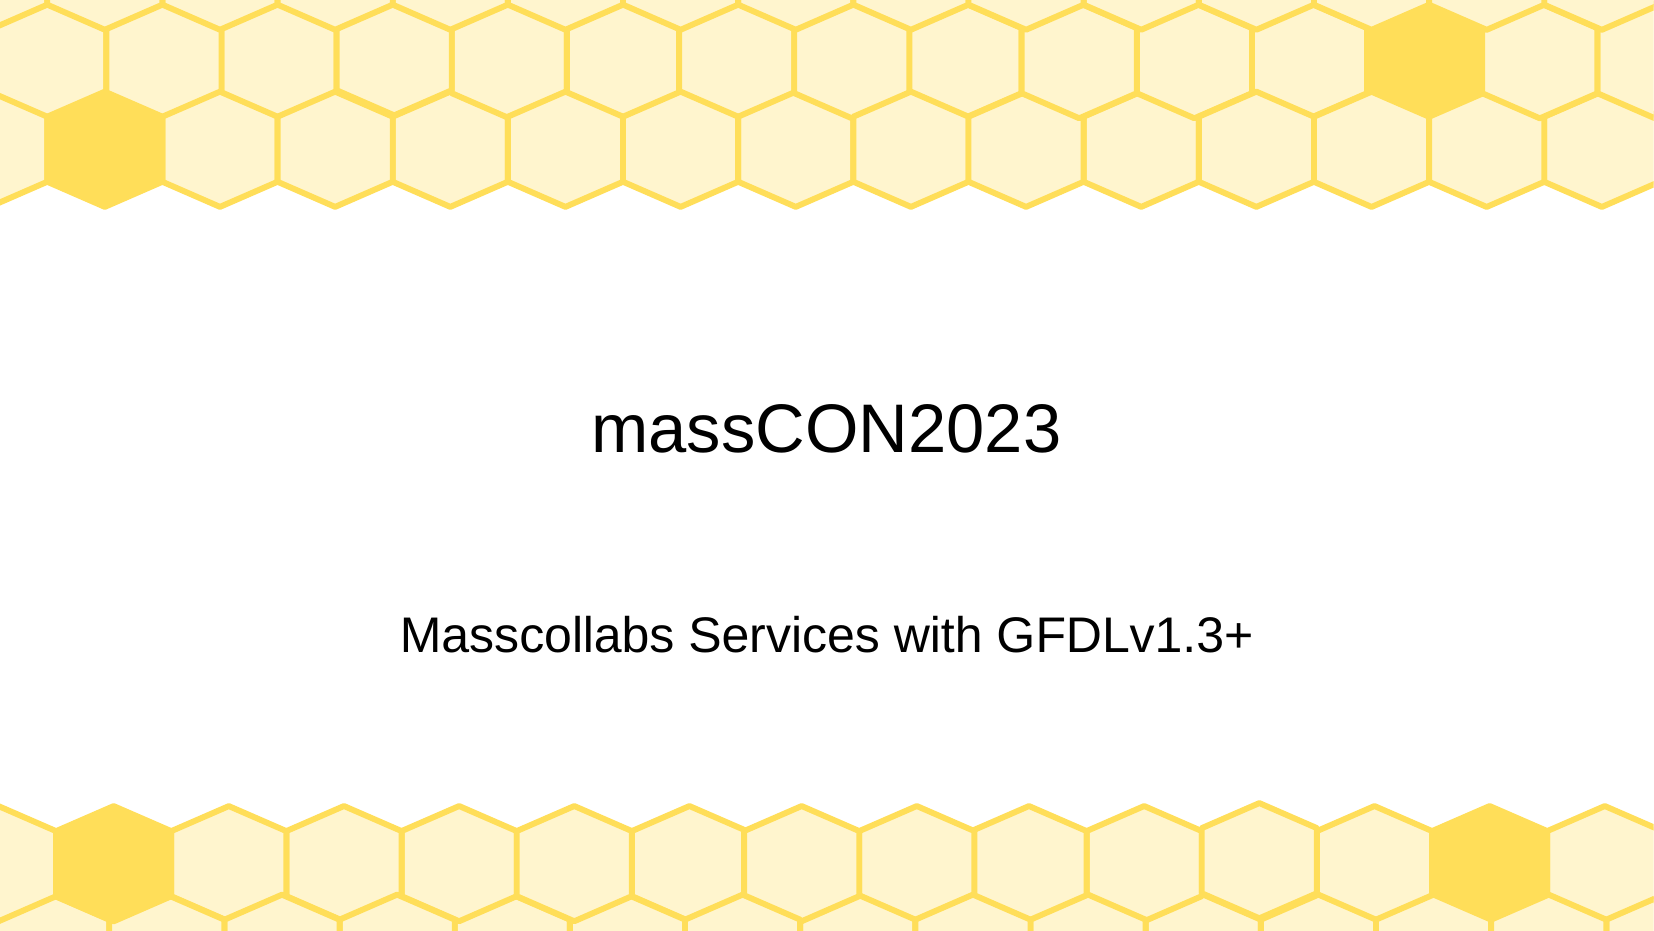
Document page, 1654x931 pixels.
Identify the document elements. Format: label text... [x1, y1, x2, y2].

title massCON2023 [88, 324, 1565, 532]
subtitle Masscollabs Services with GFDLv1.3+ [88, 561, 1565, 709]
